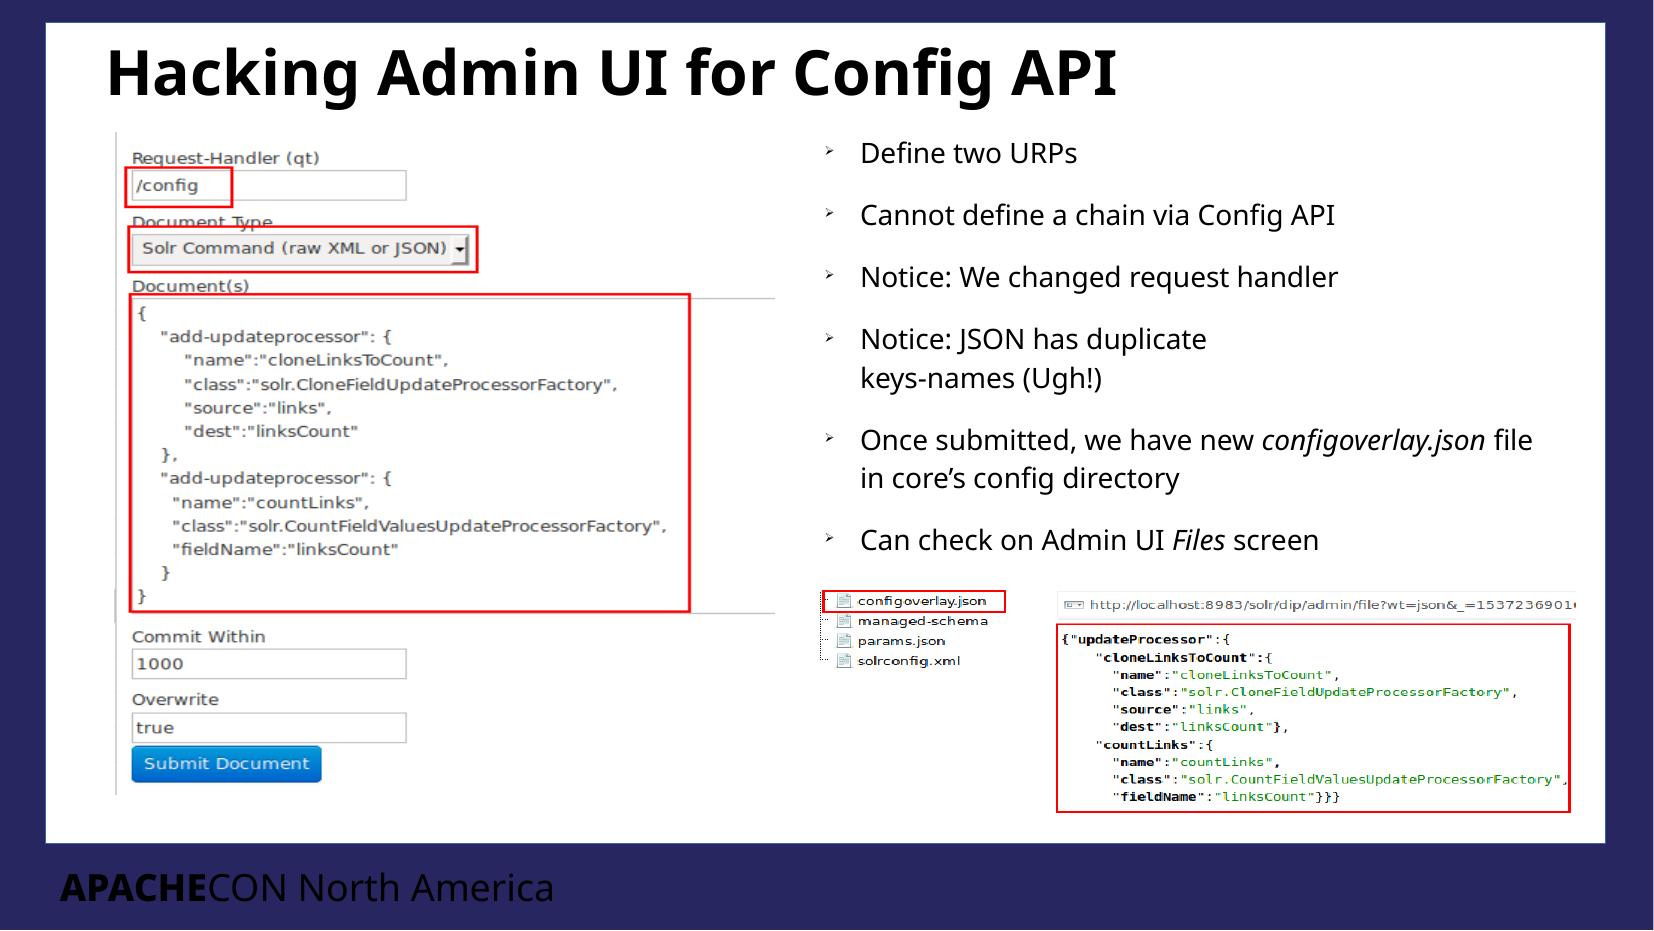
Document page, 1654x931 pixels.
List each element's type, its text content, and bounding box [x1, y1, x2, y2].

text_box Define two URPs Cannot define a chain via Config API Notice: We changed request handler Notice: JSON has duplicate keys-names (Ugh!) Once submitted, we have new configoverlay.json file in core’s config directory Can check on Admin UI Files screen [809, 125, 1576, 571]
picture [807, 584, 1576, 815]
picture [114, 132, 775, 795]
title Hacking Admin UI for Config API [105, 32, 1546, 110]
